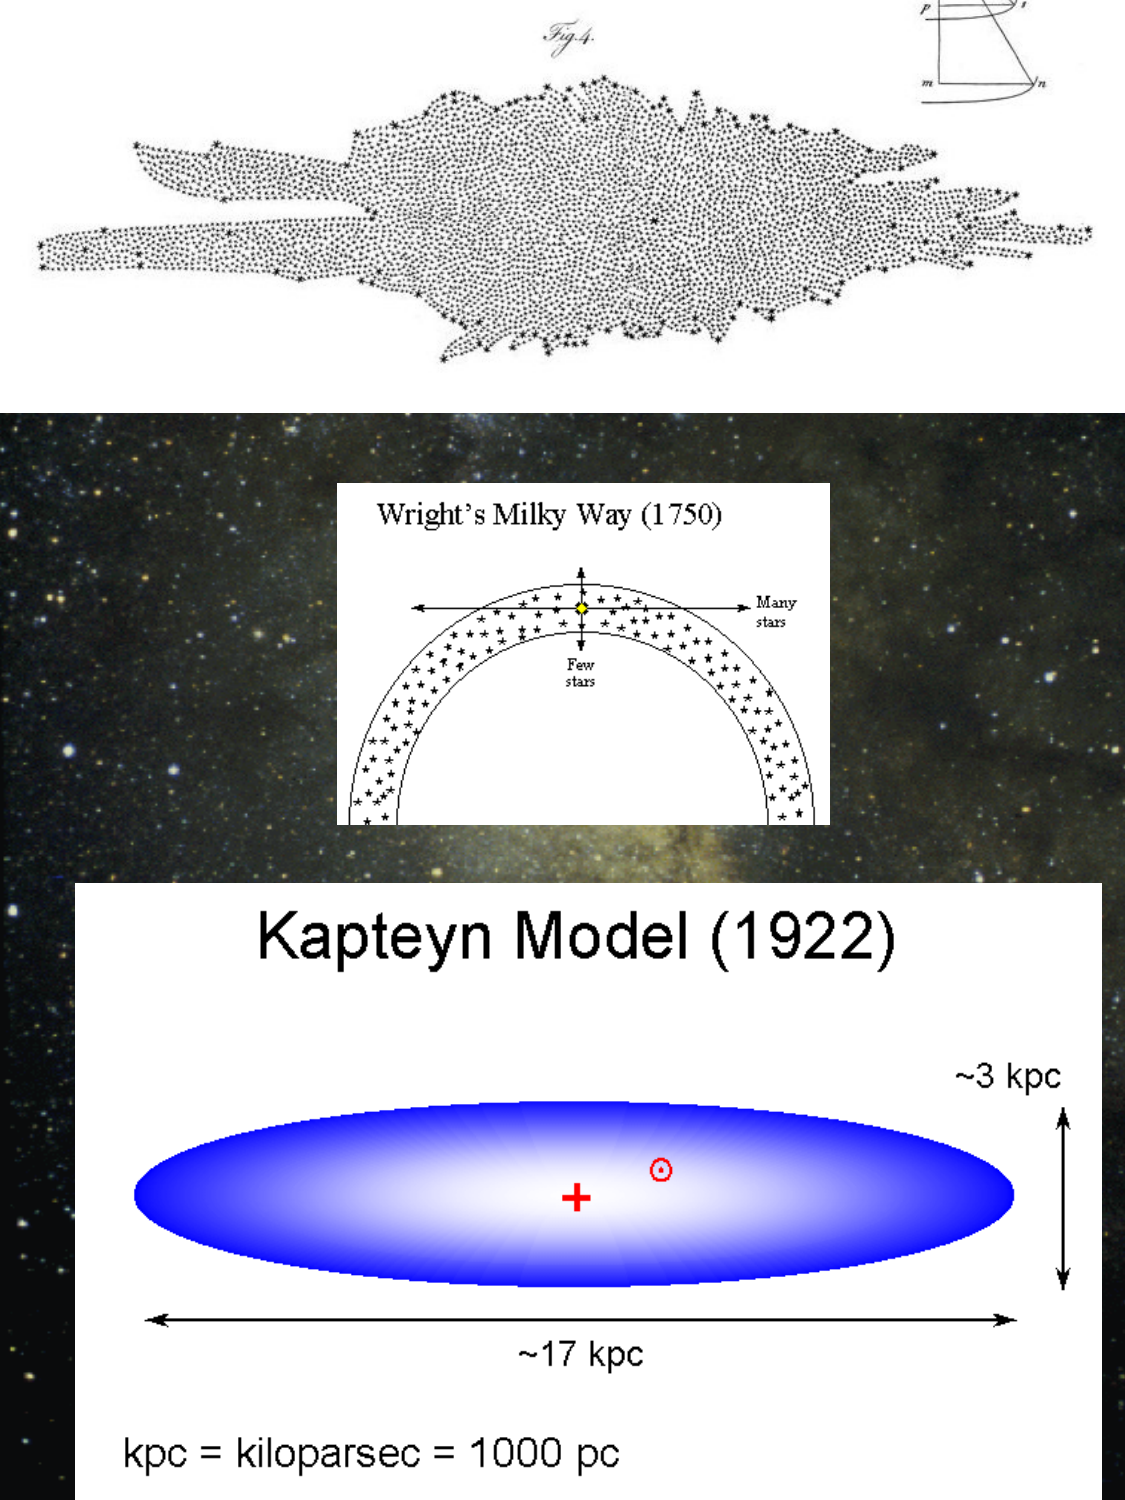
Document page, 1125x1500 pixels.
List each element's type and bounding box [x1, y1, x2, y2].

picture [75, 883, 1102, 1500]
picture [337, 483, 830, 826]
picture [0, 0, 1125, 413]
